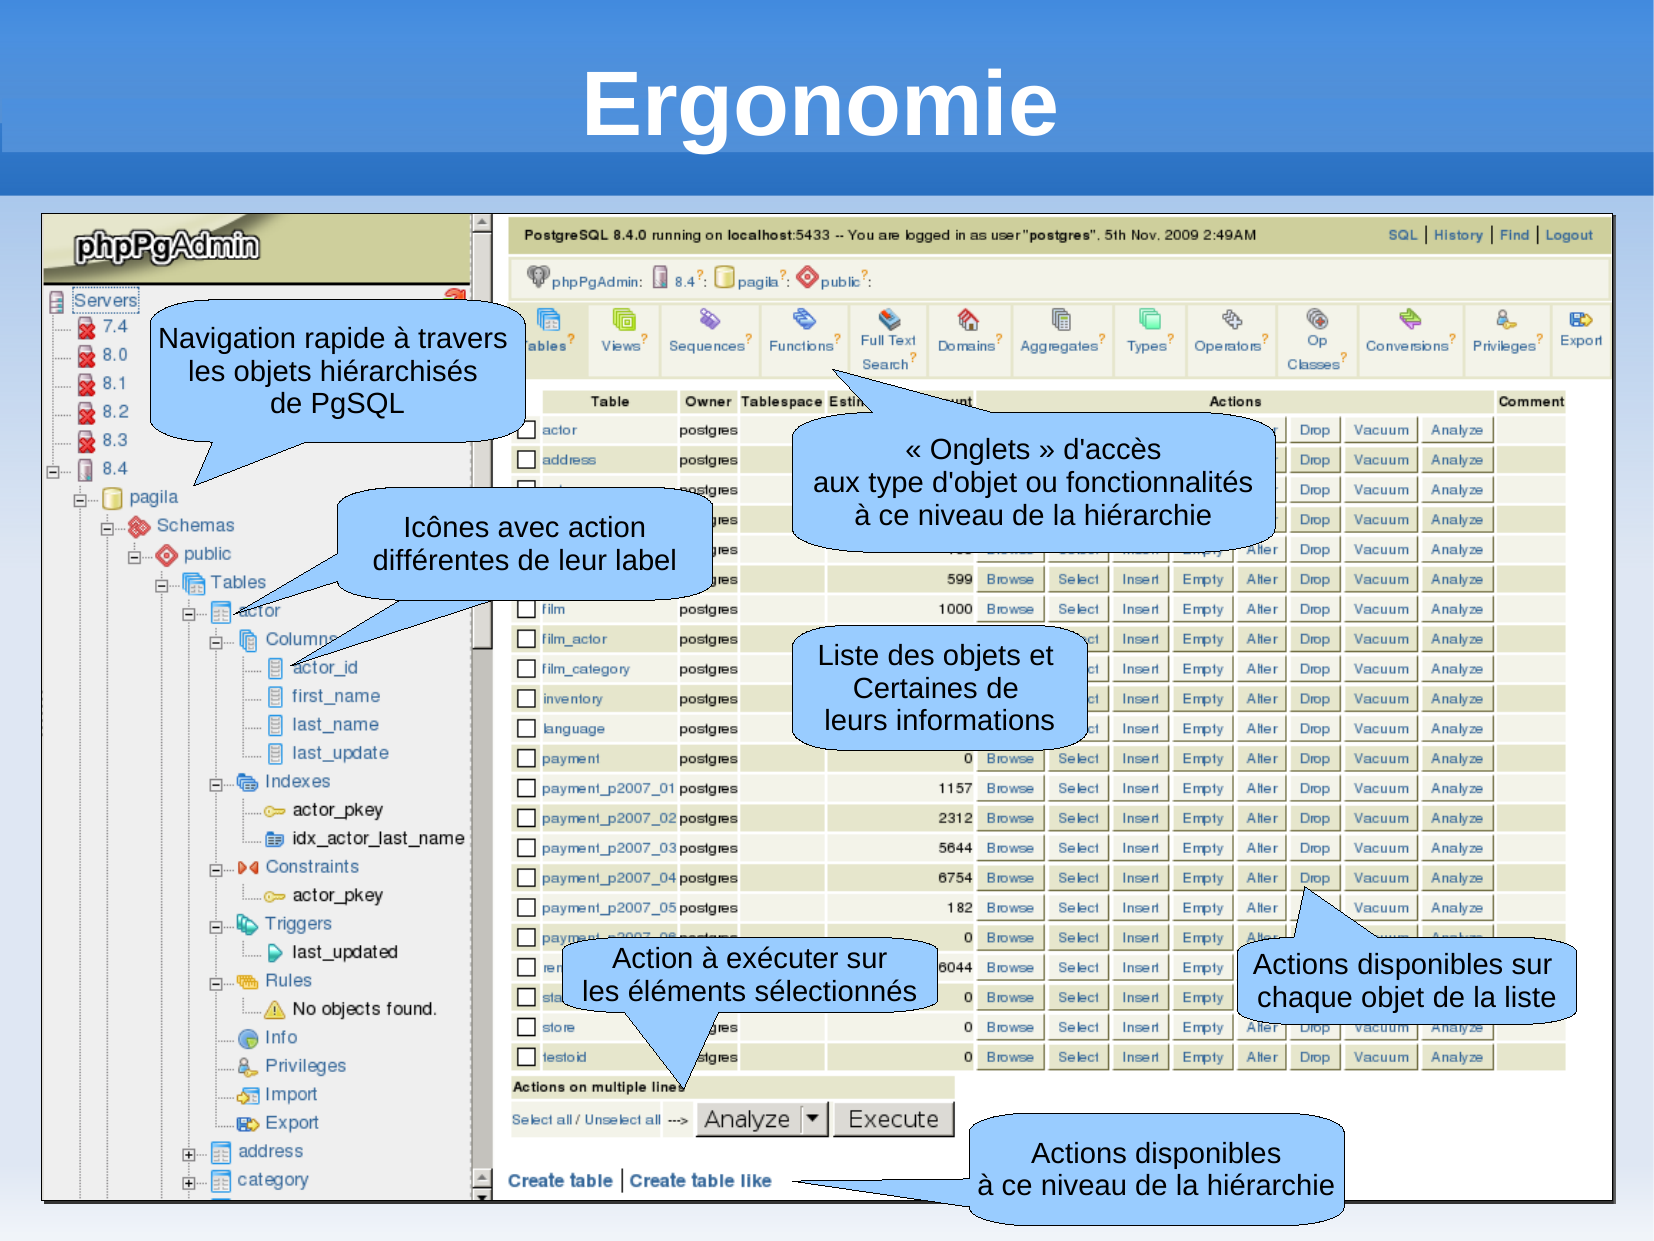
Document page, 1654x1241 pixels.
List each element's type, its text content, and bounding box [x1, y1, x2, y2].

title Ergonomie [76, 7, 1565, 200]
text_box Icônes avec action différentes de leur label [233, 487, 713, 615]
picture [0, 0, 1654, 1241]
text_box Actions disponibles sur chaque objet de la liste [1237, 886, 1577, 1025]
text_box Liste des objets et Certaines de leurs informations [792, 625, 1088, 751]
text_box Navigation rapide à travers les objets hiérarchisés de PgSQL [150, 299, 526, 486]
text_box Actions disponibles à ce niveau de la hiérarchie [792, 1113, 1345, 1226]
text_box « Onglets » d'accès aux type d'objet ou fonctionnalités à ce niveau de la hiérarchie [792, 369, 1276, 553]
text_box Icônes avec action différentes de leur label [290, 601, 491, 666]
text_box Action à exécuter sur les éléments sélectionnés [562, 937, 938, 1089]
